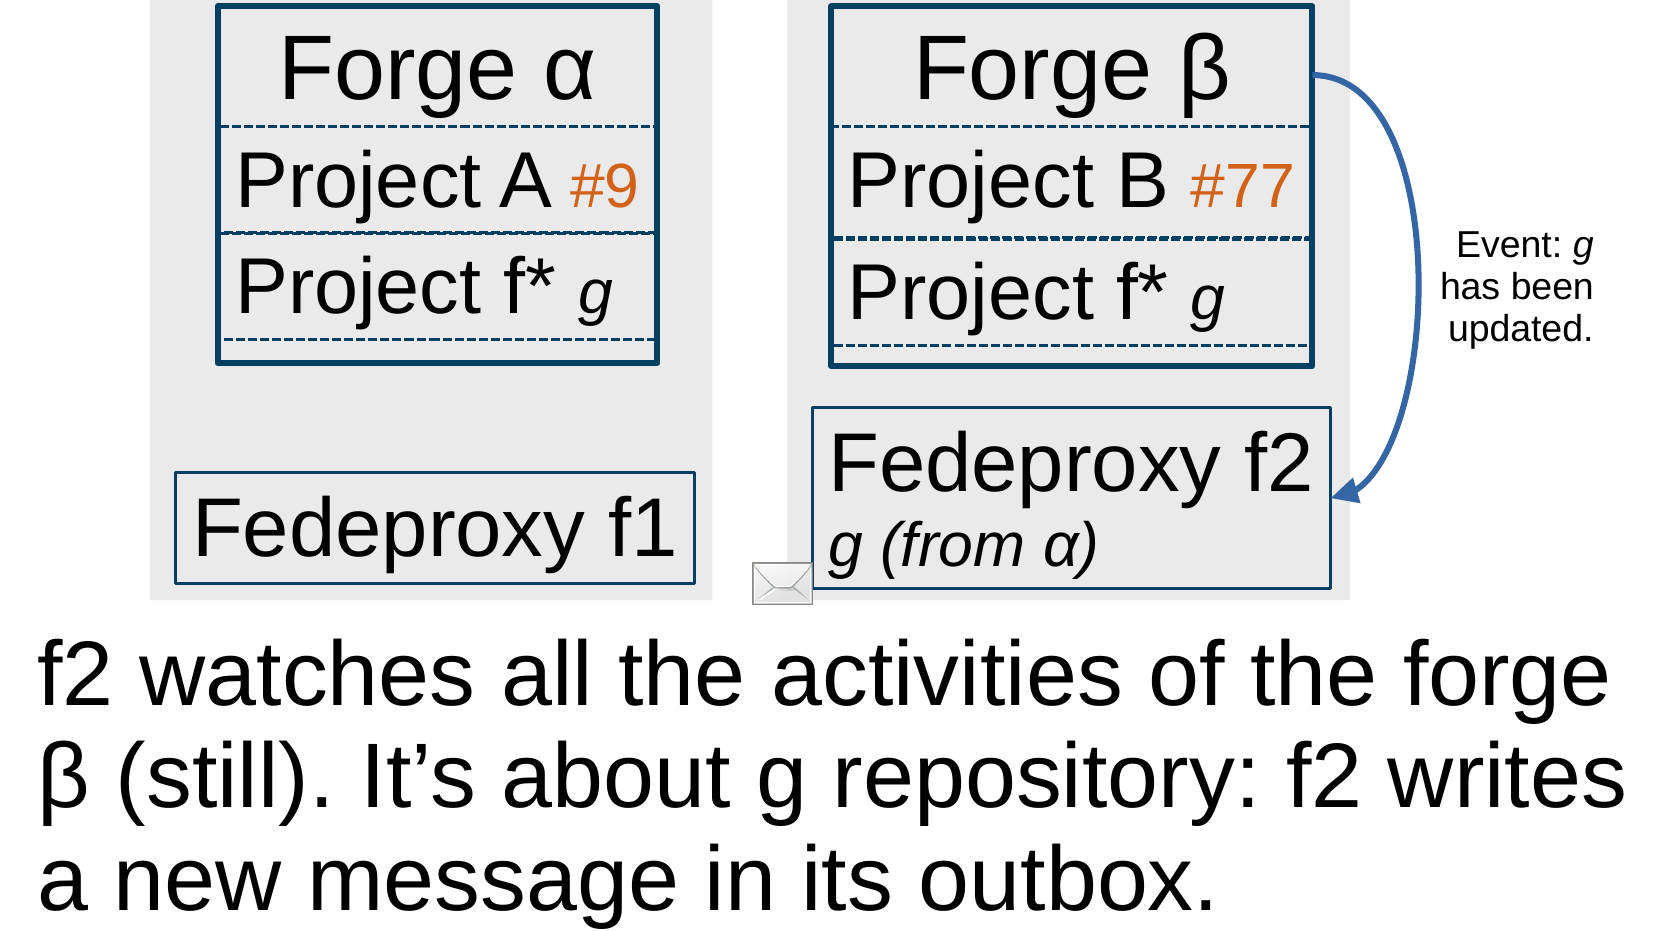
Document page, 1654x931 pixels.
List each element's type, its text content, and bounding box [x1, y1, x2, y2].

text_box Forge β [831, 6, 1313, 126]
picture [752, 562, 813, 605]
text_box Fedeproxy f2 g (from α) [812, 407, 1331, 589]
text_box Project f* g [831, 238, 1313, 346]
text_box Project B #77 [831, 126, 1312, 238]
title f2 watches all the activities of the forge β (still). It’s about g repository: f2 writes a new message in its outbox. [37, 622, 1650, 931]
text_box Project f* g [219, 233, 656, 340]
text_box Fedeproxy f1 [175, 472, 695, 584]
text_box [813, 499, 1350, 601]
text_box [149, 0, 713, 601]
text_box Forge β [831, 346, 1313, 367]
text_box [787, 0, 1350, 562]
text_box Project A #9 [219, 126, 657, 233]
text_box Forge α [217, 6, 658, 364]
